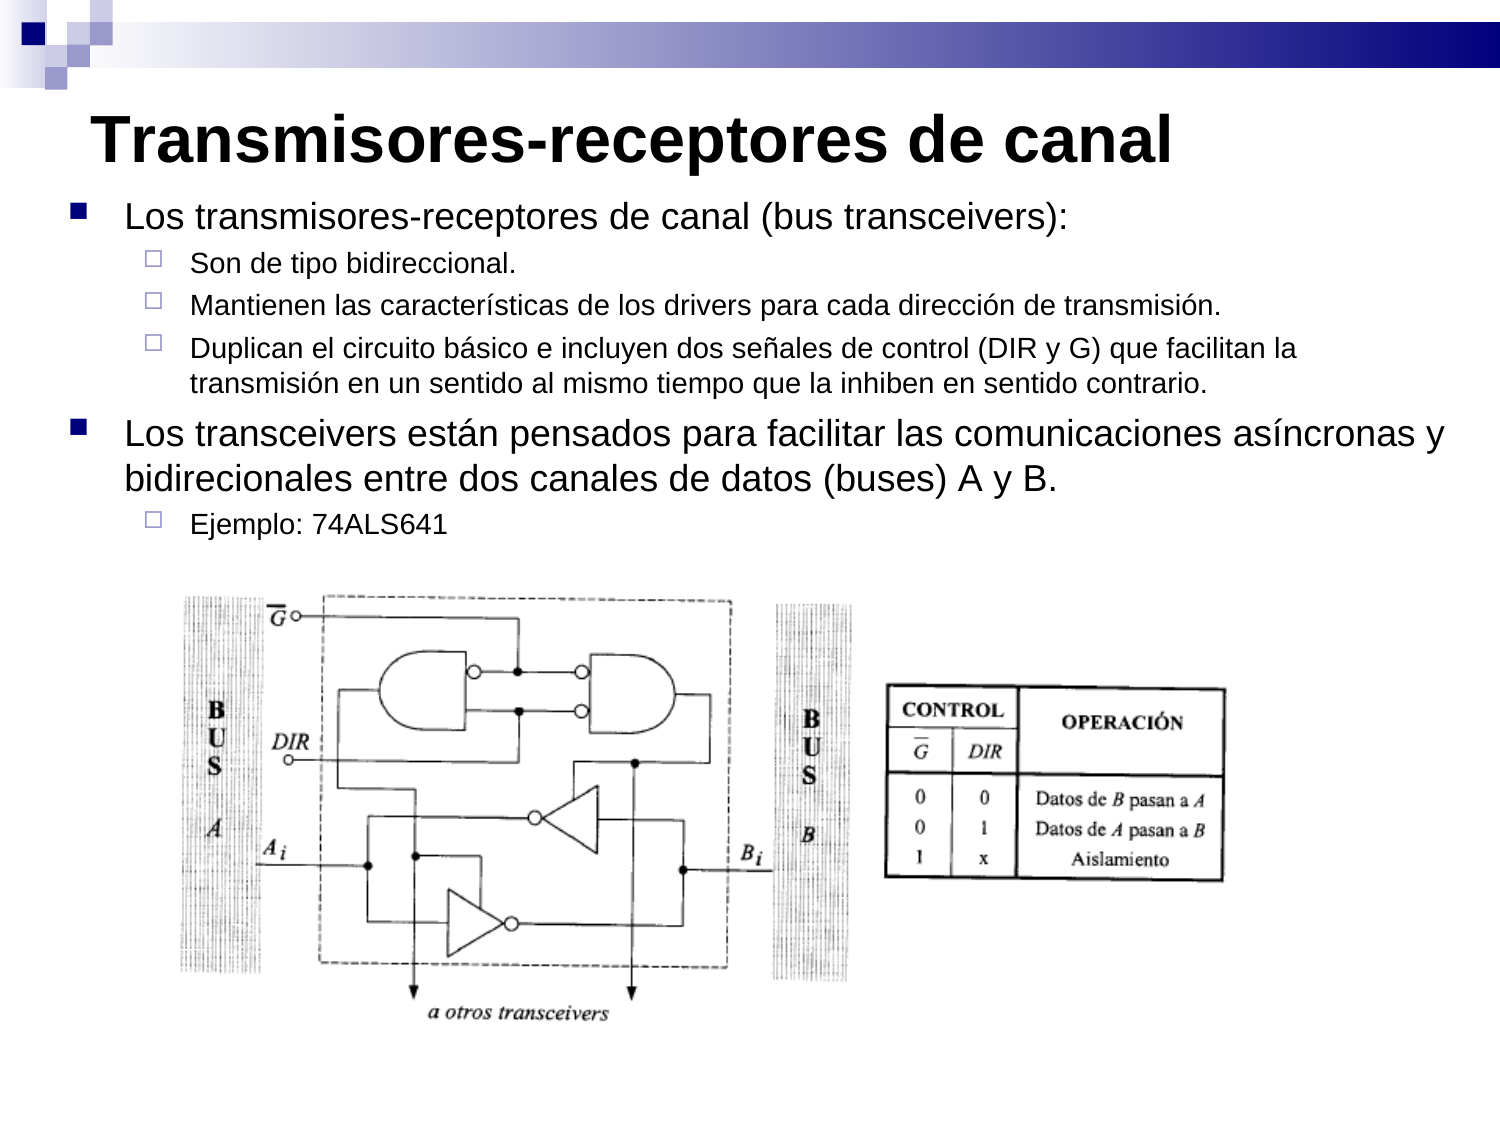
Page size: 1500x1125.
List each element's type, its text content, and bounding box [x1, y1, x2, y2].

title Transmisores-receptores de canal [75, 74, 1426, 184]
picture [159, 562, 1266, 1029]
list Los transmisores-receptores de canal (bus transceivers): Son de tipo bidireccional. Mantienen las características de los drivers para cada dirección de transmisión. Duplican el circuito básico e incluyen dos señales de control (DIR y G) que facilitan la transmisión en un sentido al mismo tiempo que la inhiben en sentido contrario. Los transceivers están pensados para facilitar las comunicaciones asíncronas y bidirecionales entre dos canales de datos (buses) A y B. Ejemplo: 74ALS641 [53, 184, 1463, 591]
